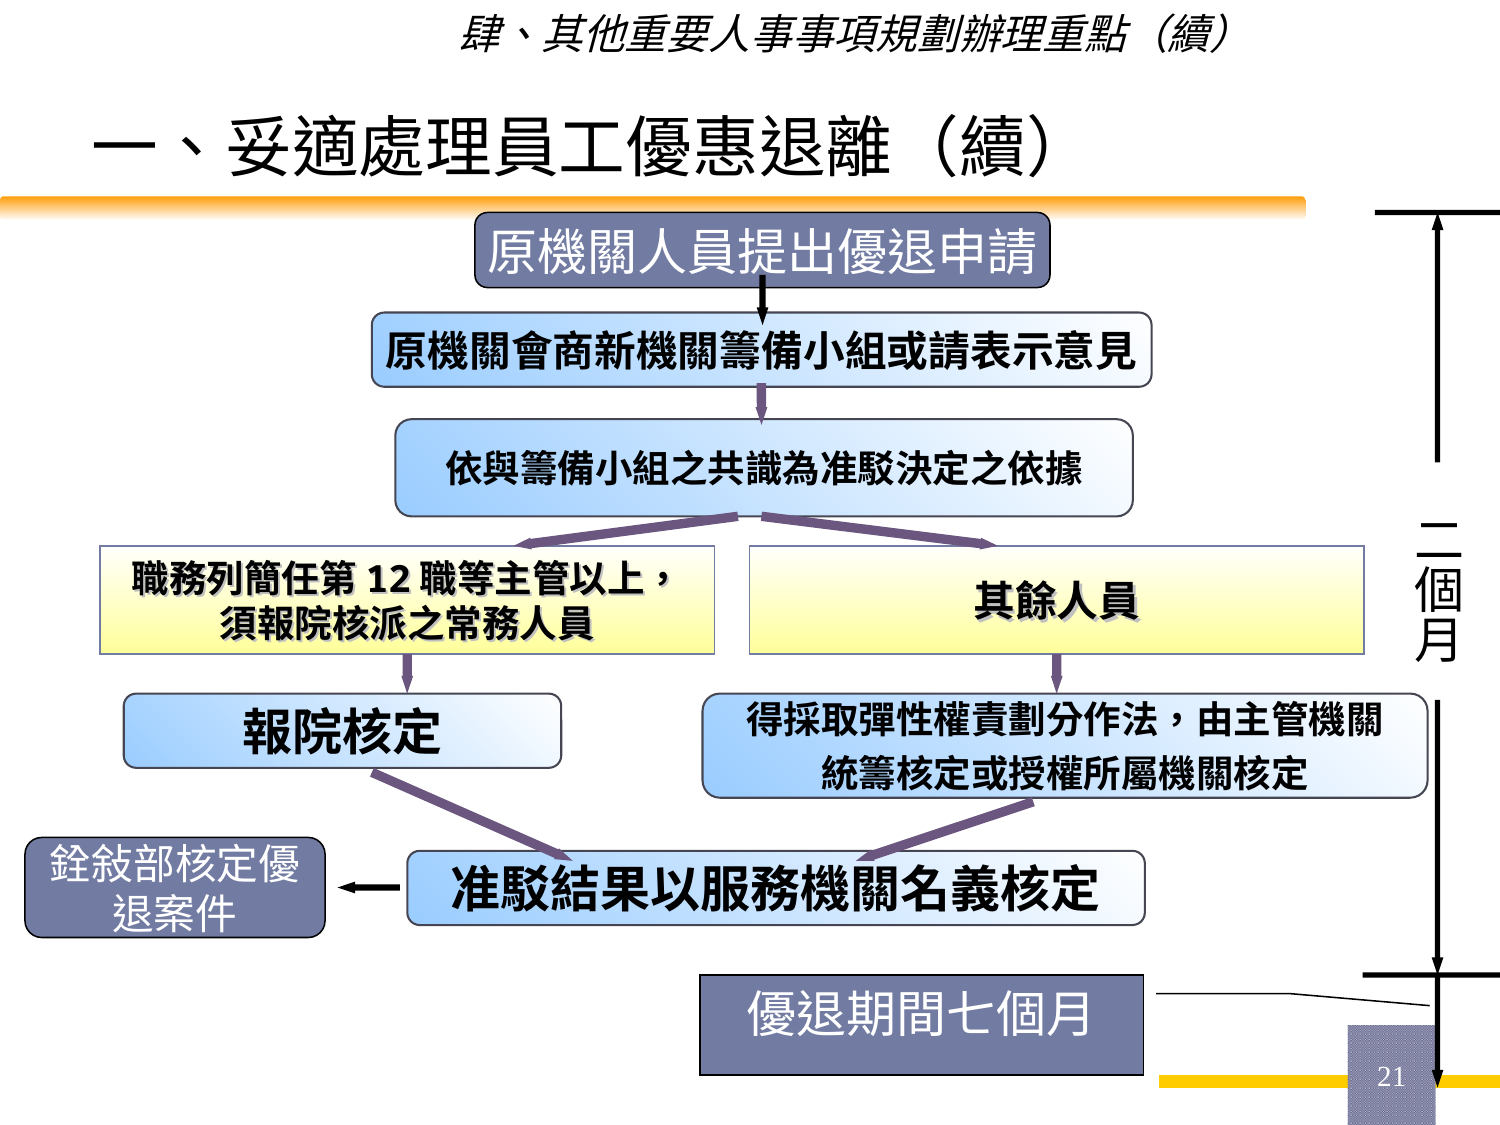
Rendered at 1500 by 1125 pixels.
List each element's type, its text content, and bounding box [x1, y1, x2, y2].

text_box 報院核定 [123, 693, 562, 768]
text_box 准駁結果以服務機關名義核定 [407, 850, 1145, 926]
text_box 原機關人員提出優退申請 [474, 212, 1051, 288]
text_box 二個月 [1384, 500, 1476, 688]
text_box 職務列簡任第12職等主管以上， 須報院核派之常務人員 [100, 546, 714, 654]
text_box 優退期間七個月 [700, 975, 1144, 1075]
title 一、妥適處理員工優惠退離（續） [76, 54, 1500, 193]
text_box 原機關會商新機關籌備小組或請表示意見 [371, 312, 1152, 387]
text_box 依與籌備小組之共識為准駁決定之依據 [395, 419, 1133, 517]
text_box 其餘人員 [750, 546, 1364, 654]
text_box 銓敍部核定優 退案件 [24, 837, 326, 938]
text_box [1347, 1025, 1436, 1125]
text_box 肆、其他重要人事事項規劃辦理重點（續） [442, 0, 1436, 66]
text_box 得採取彈性權責劃分作法，由主管機關 統籌核定或授權所屬機關核定 [702, 693, 1428, 798]
